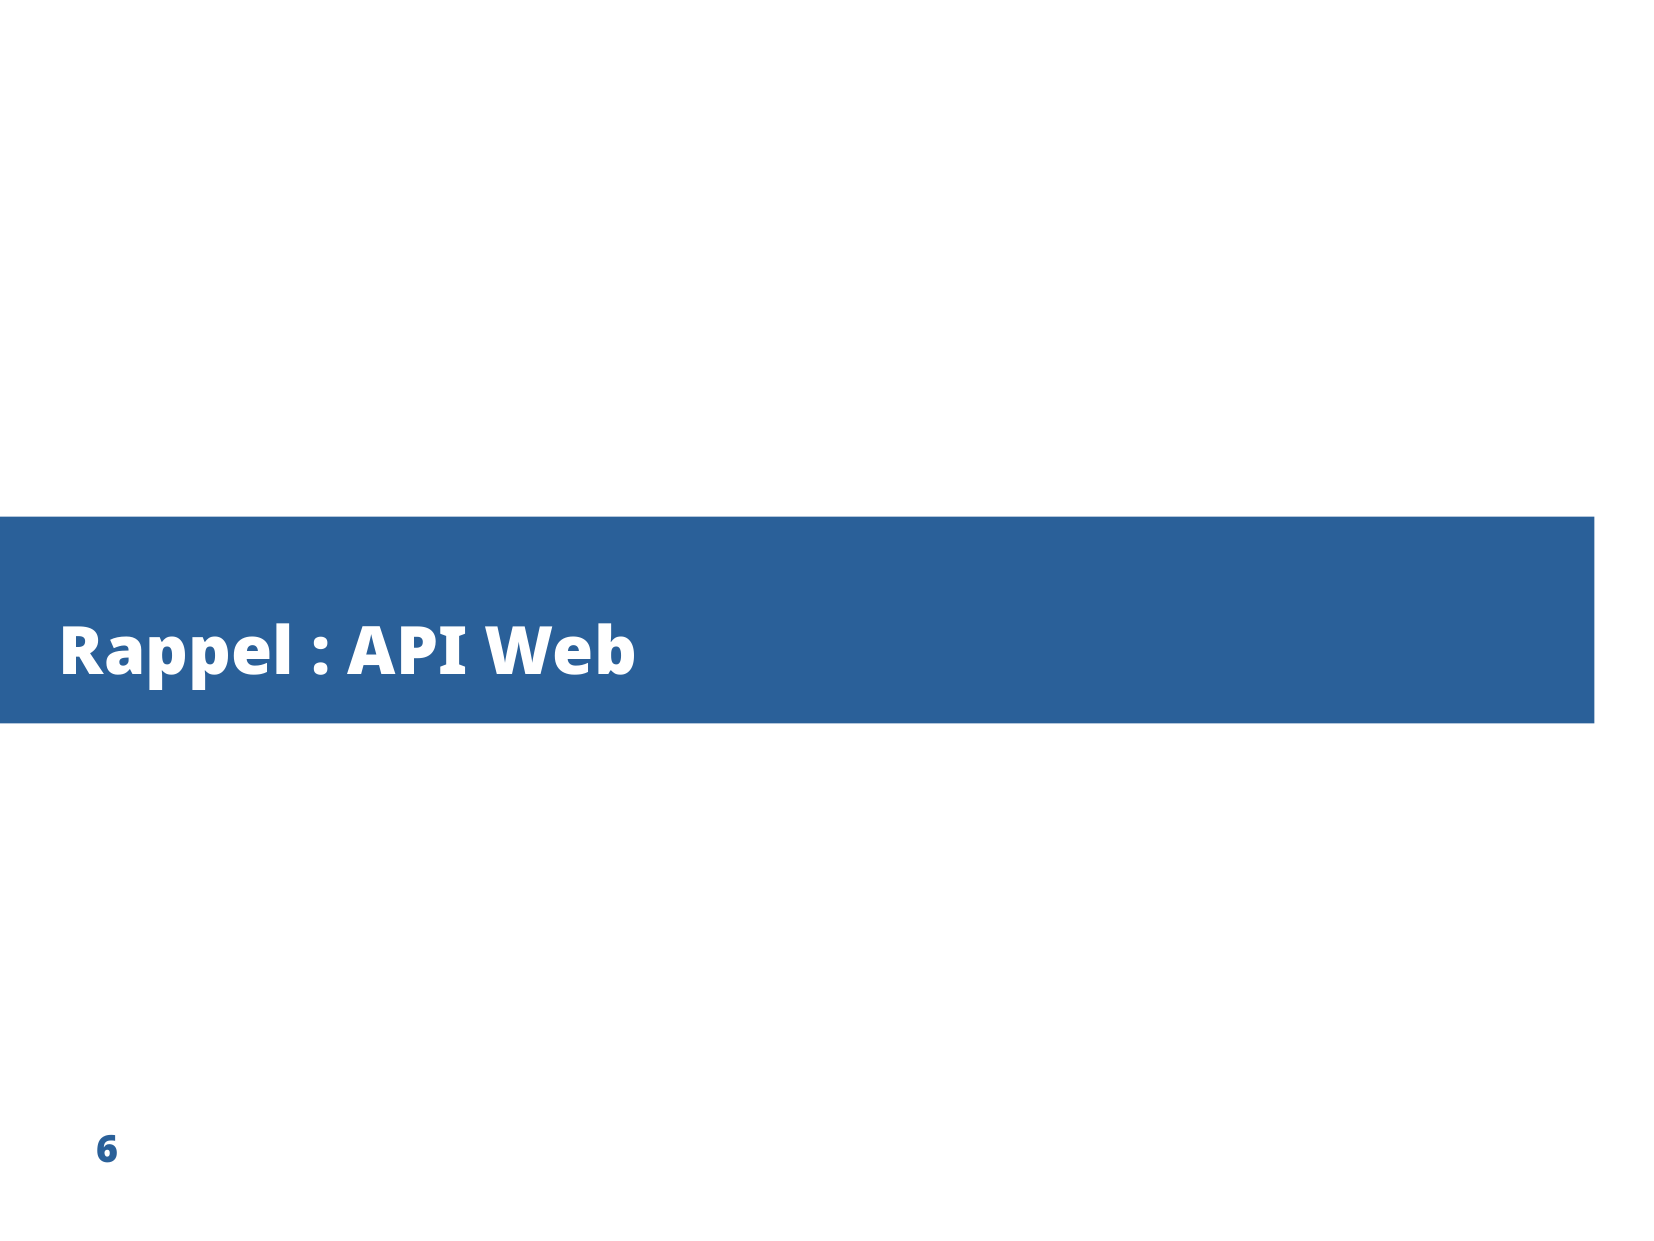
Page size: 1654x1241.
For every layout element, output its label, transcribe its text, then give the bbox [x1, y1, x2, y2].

title Rappel : API Web [59, 546, 1595, 694]
